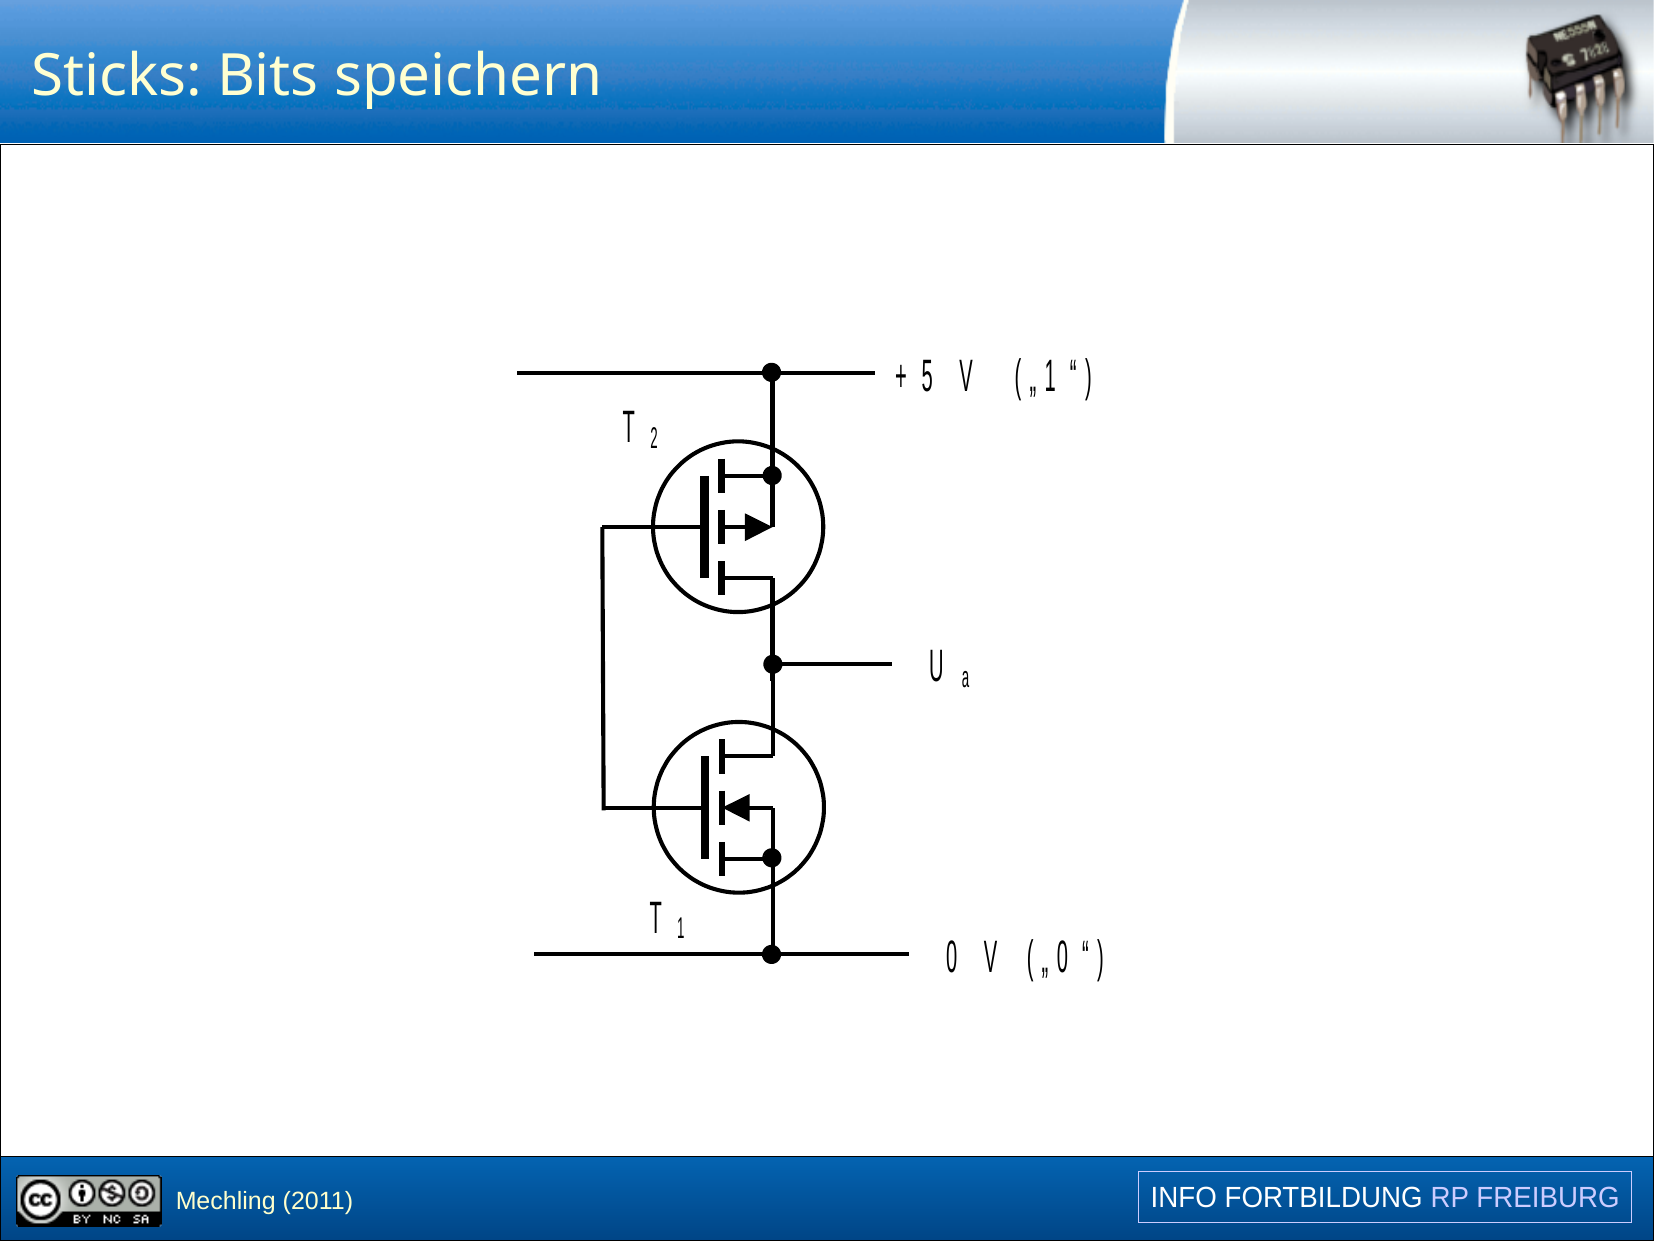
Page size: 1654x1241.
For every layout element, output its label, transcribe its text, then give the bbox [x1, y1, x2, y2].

title Sticks: Bits speichern [31, 34, 1151, 112]
picture [0, 0, 1654, 143]
picture [16, 1175, 162, 1227]
picture [514, 339, 1182, 1004]
